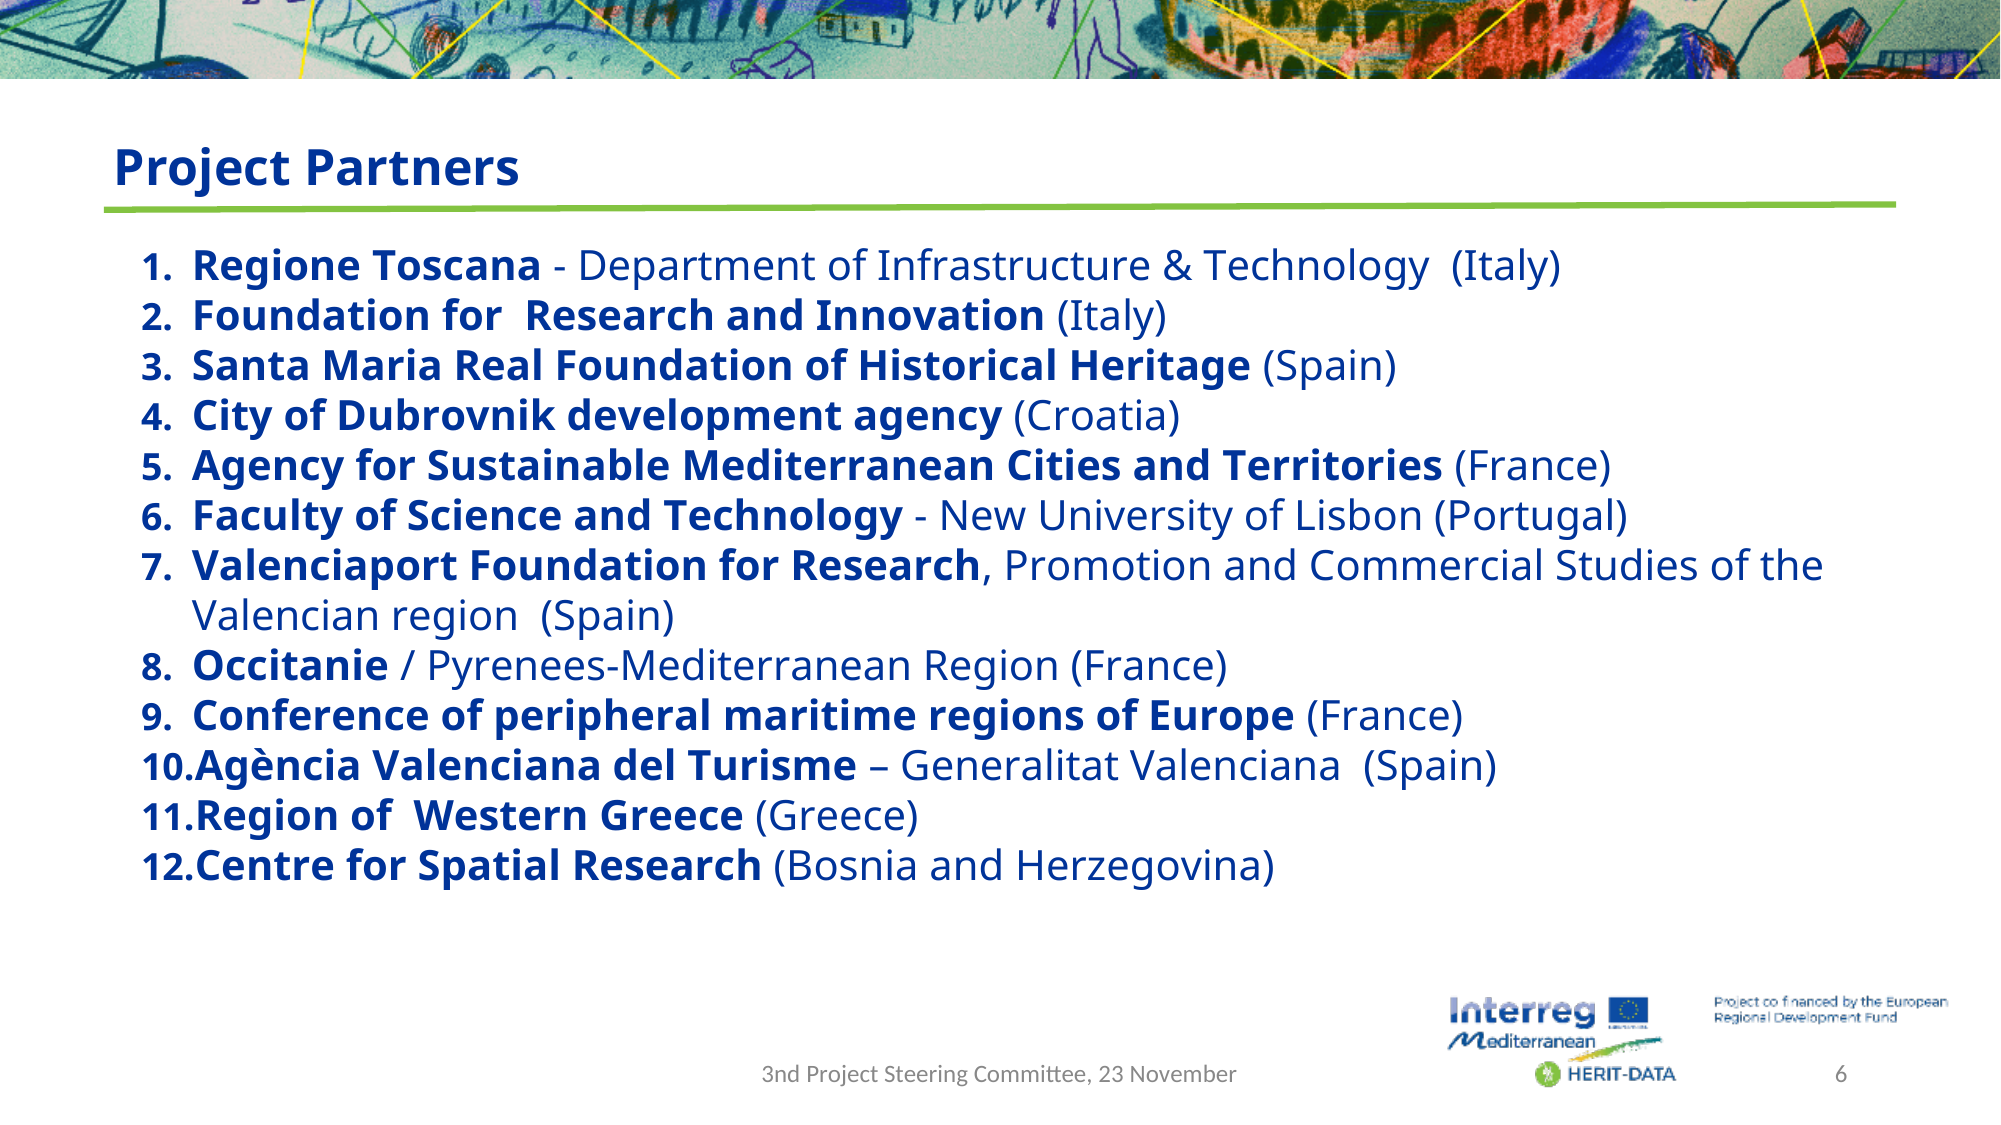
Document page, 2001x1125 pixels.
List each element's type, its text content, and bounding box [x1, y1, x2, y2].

text_box <numero> [1412, 1042, 1863, 1103]
picture [1412, 971, 1986, 1106]
text_box Project Partners [100, 92, 840, 239]
text_box Regione Toscana - Department of Infrastructure & Technology (Italy) Foundation for Research and Innovation (Italy) Santa Maria Real Foundation of Historical Heritage (Spain) City of Dubrovnik development agency (Croatia) Agency for Sustainable Mediterranean Cities and Territories (France) Faculty of Science and Technology - New University of Lisbon (Portugal) Valenciaport Foundation for Research, Promotion and Commercial Studies of the Valencian region (Spain) Occitanie / Pyrenees-Mediterranean Region (France) Conference of peripheral maritime regions of Europe (France) Agència Valenciana del Turisme – Generalitat Valenciana (Spain) Region of Western Greece (Greece) Centre for Spatial Research (Bosnia and Herzegovina) [123, 238, 1988, 915]
picture [0, 0, 2001, 79]
